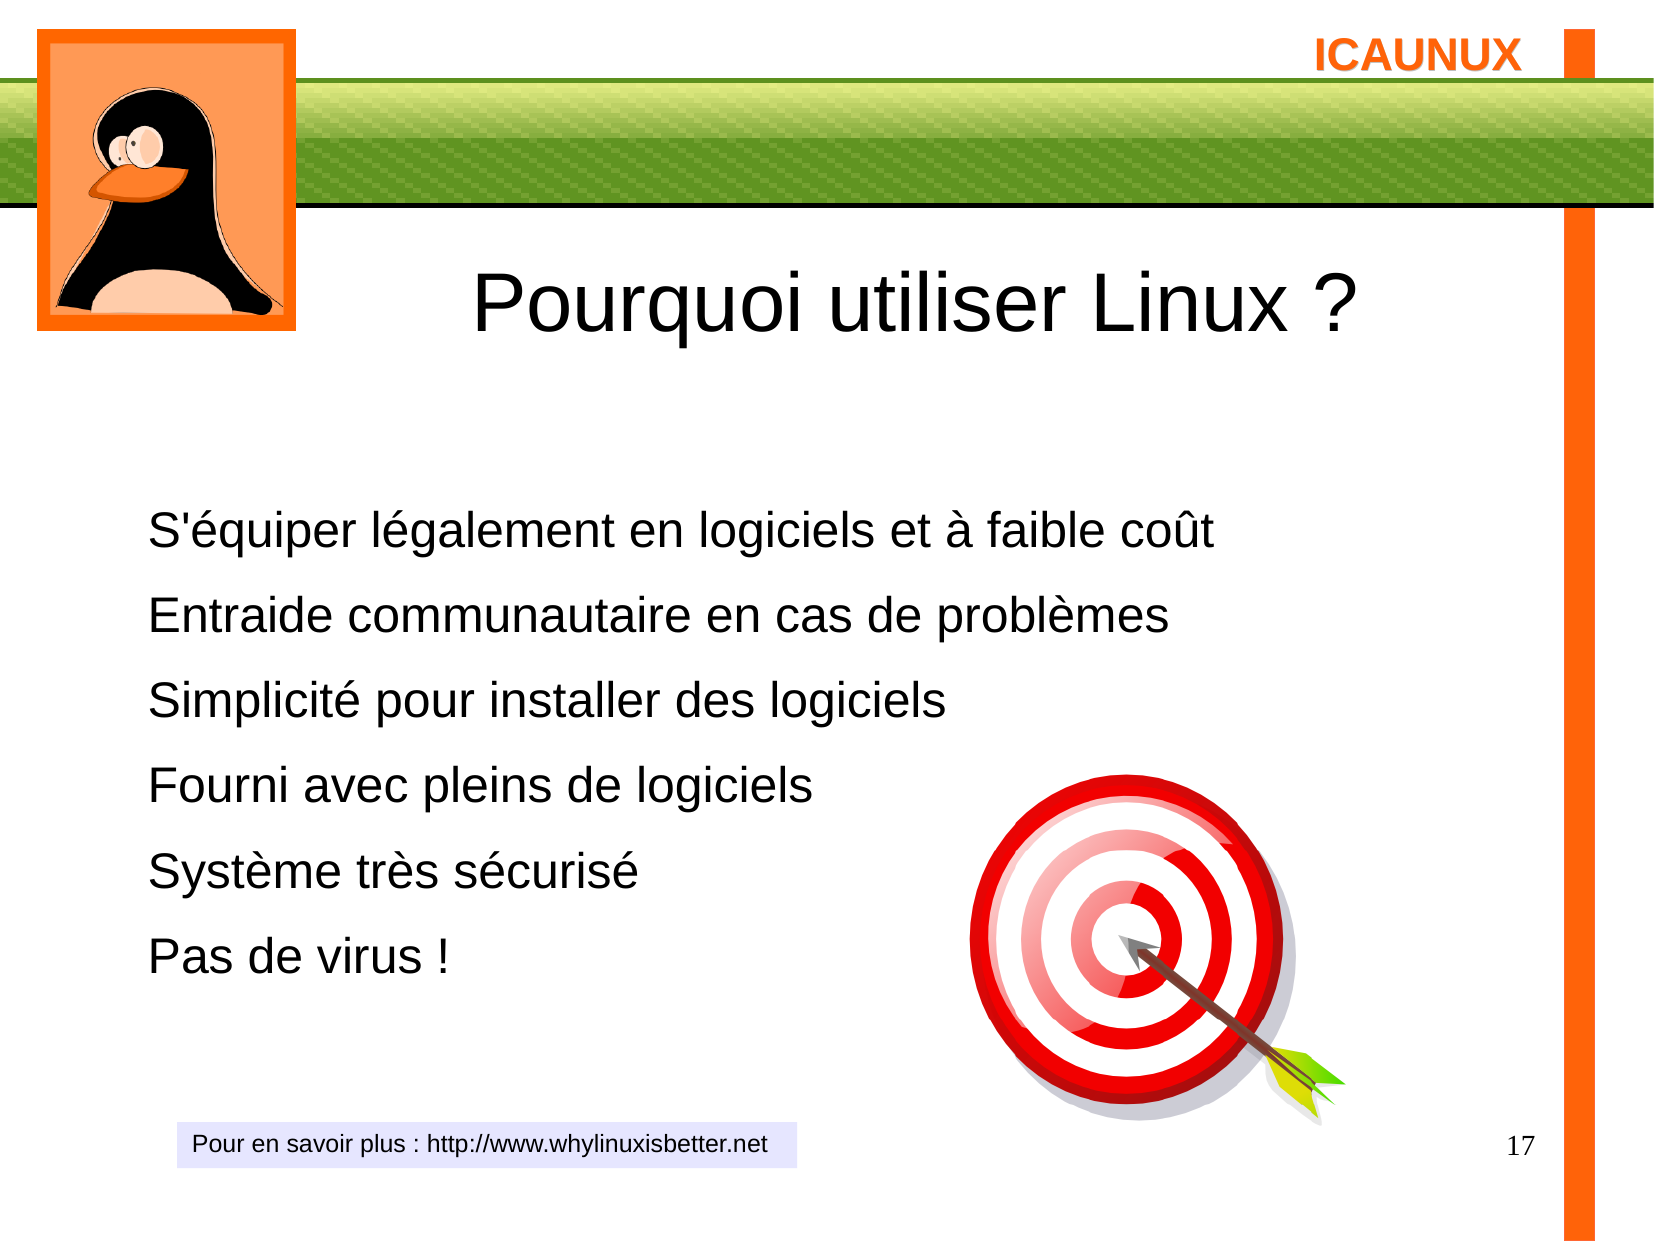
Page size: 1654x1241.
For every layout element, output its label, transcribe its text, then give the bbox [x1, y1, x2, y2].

picture [868, 596, 1460, 1189]
list S'équiper légalement en logiciels et à faible coût Entraide communautaire en cas de problèmes Simplicité pour installer des logiciels Fourni avec pleins de logiciels Système très sécurisé Pas de virus ! [147, 501, 1571, 1022]
picture [0, 29, 1654, 331]
title Pourquoi utiliser Linux ? [324, 236, 1506, 370]
text_box Pour en savoir plus : http://www.whylinuxisbetter.net [177, 1122, 798, 1169]
